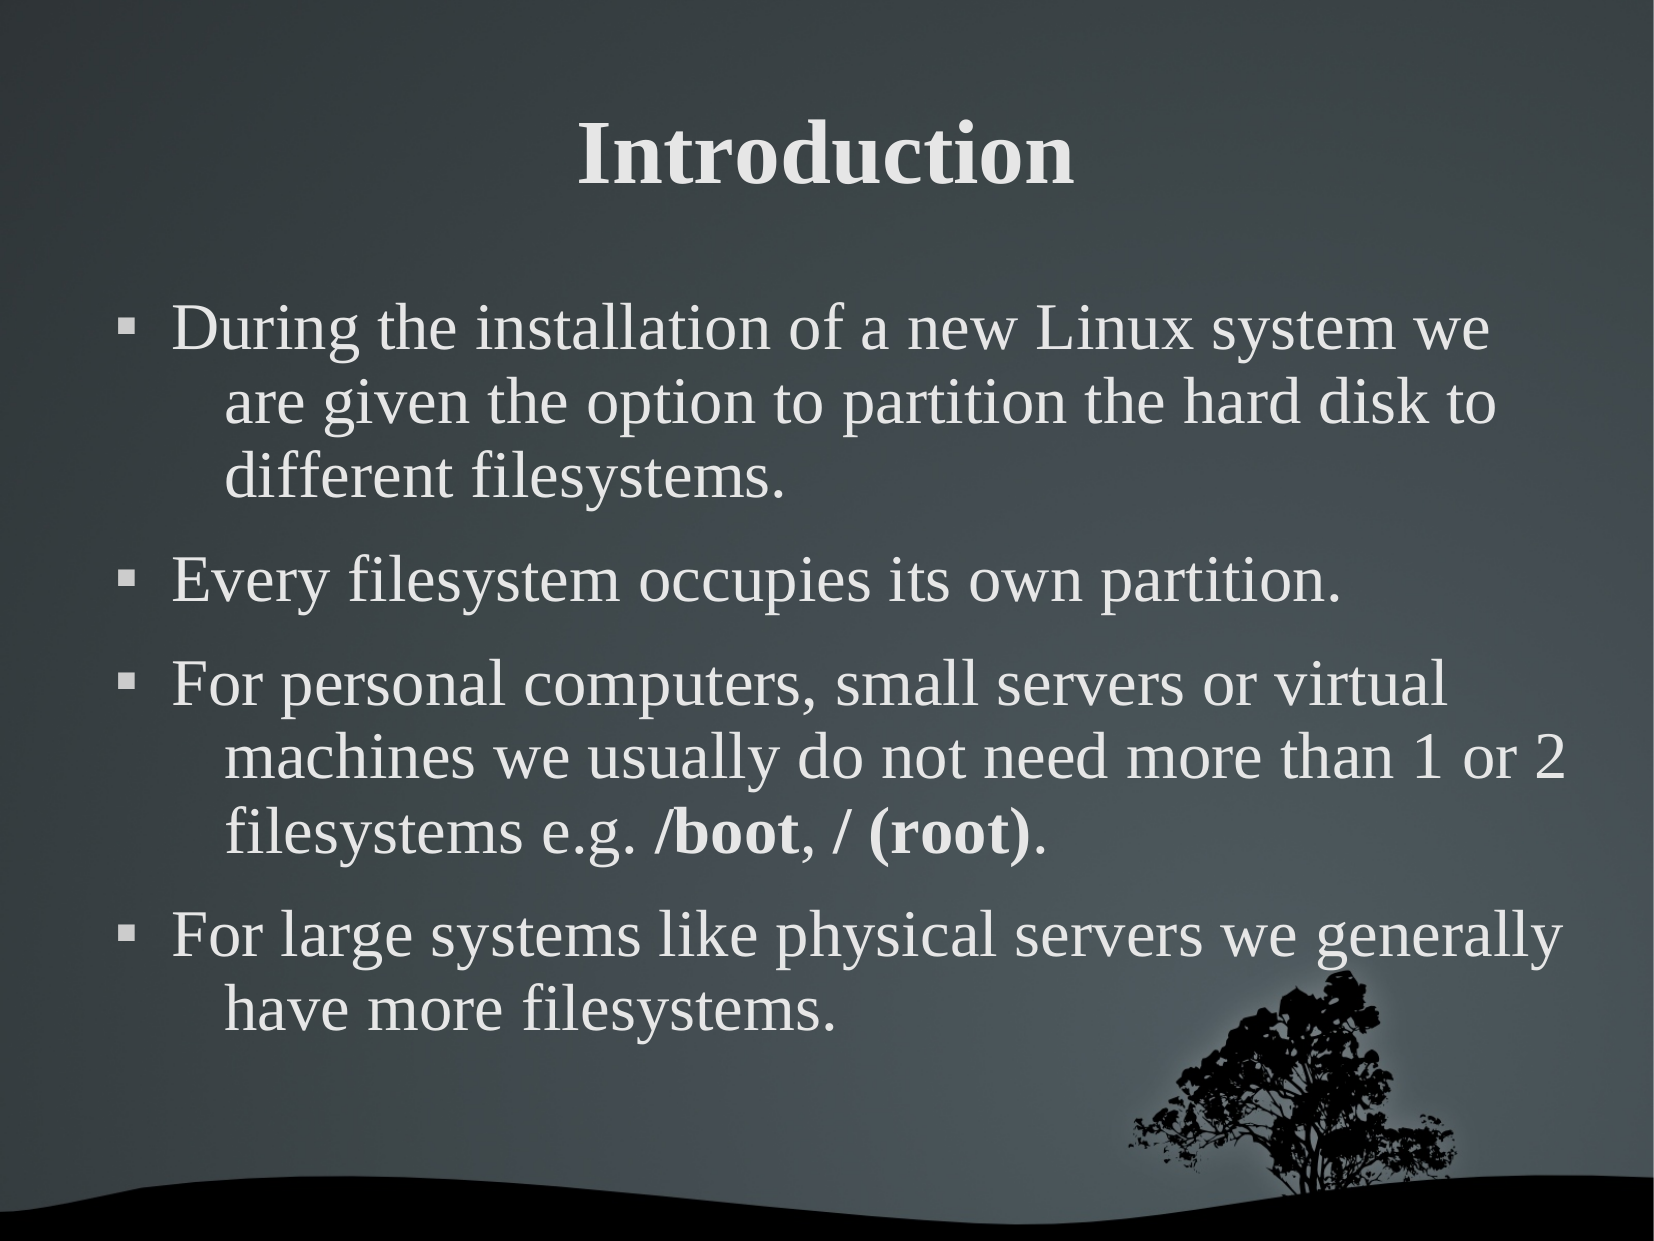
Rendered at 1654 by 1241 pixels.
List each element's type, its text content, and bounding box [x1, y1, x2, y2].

list During the installation of a new Linux system we are given the option to partition the hard disk to different filesystems. Every filesystem occupies its own partition. For personal computers, small servers or virtual machines we usually do not need more than 1 or 2 filesystems e.g. /boot, / (root). For large systems like physical servers we generally have more filesystems. [82, 290, 1571, 1194]
title Introduction [82, 49, 1571, 257]
picture [0, 0, 1654, 1241]
